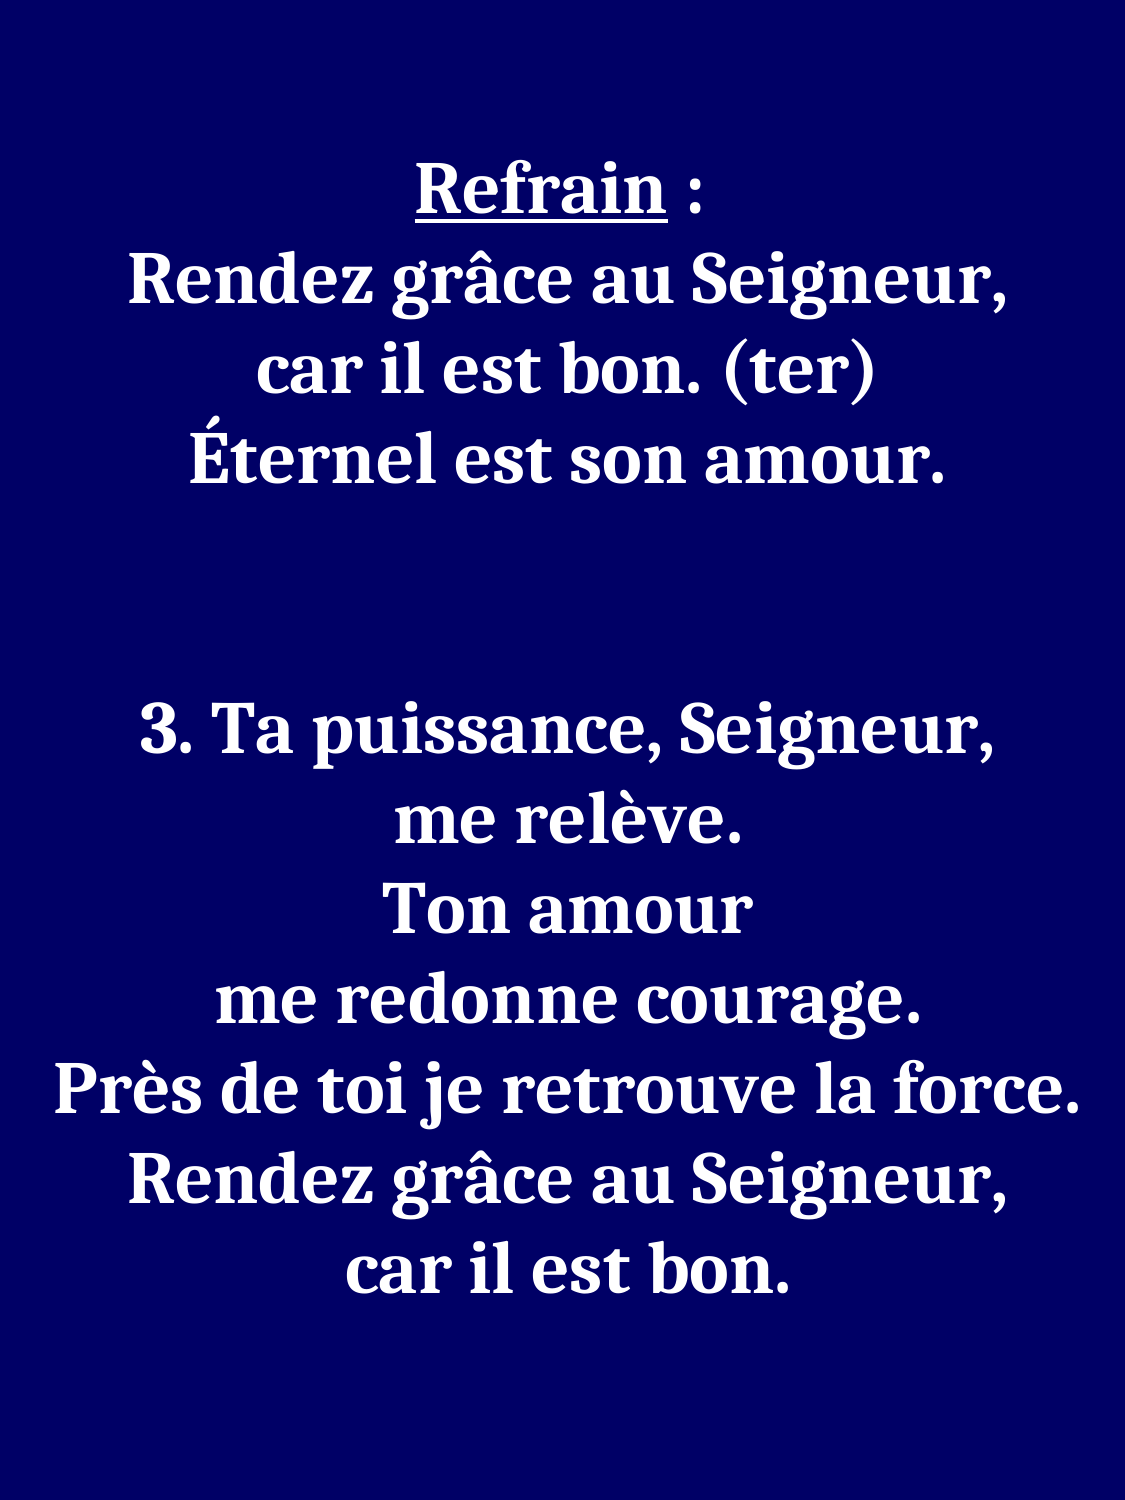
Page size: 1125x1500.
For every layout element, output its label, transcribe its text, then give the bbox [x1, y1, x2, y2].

text_box Refrain : Rendez grâce au Seigneur, car il est bon. (ter) Éternel est son amour. 3. Ta puissance, Seigneur, me relève. Ton amour me redonne courage. Près de toi je retrouve la force. Rendez grâce au Seigneur, car il est bon. [0, 41, 1125, 1407]
